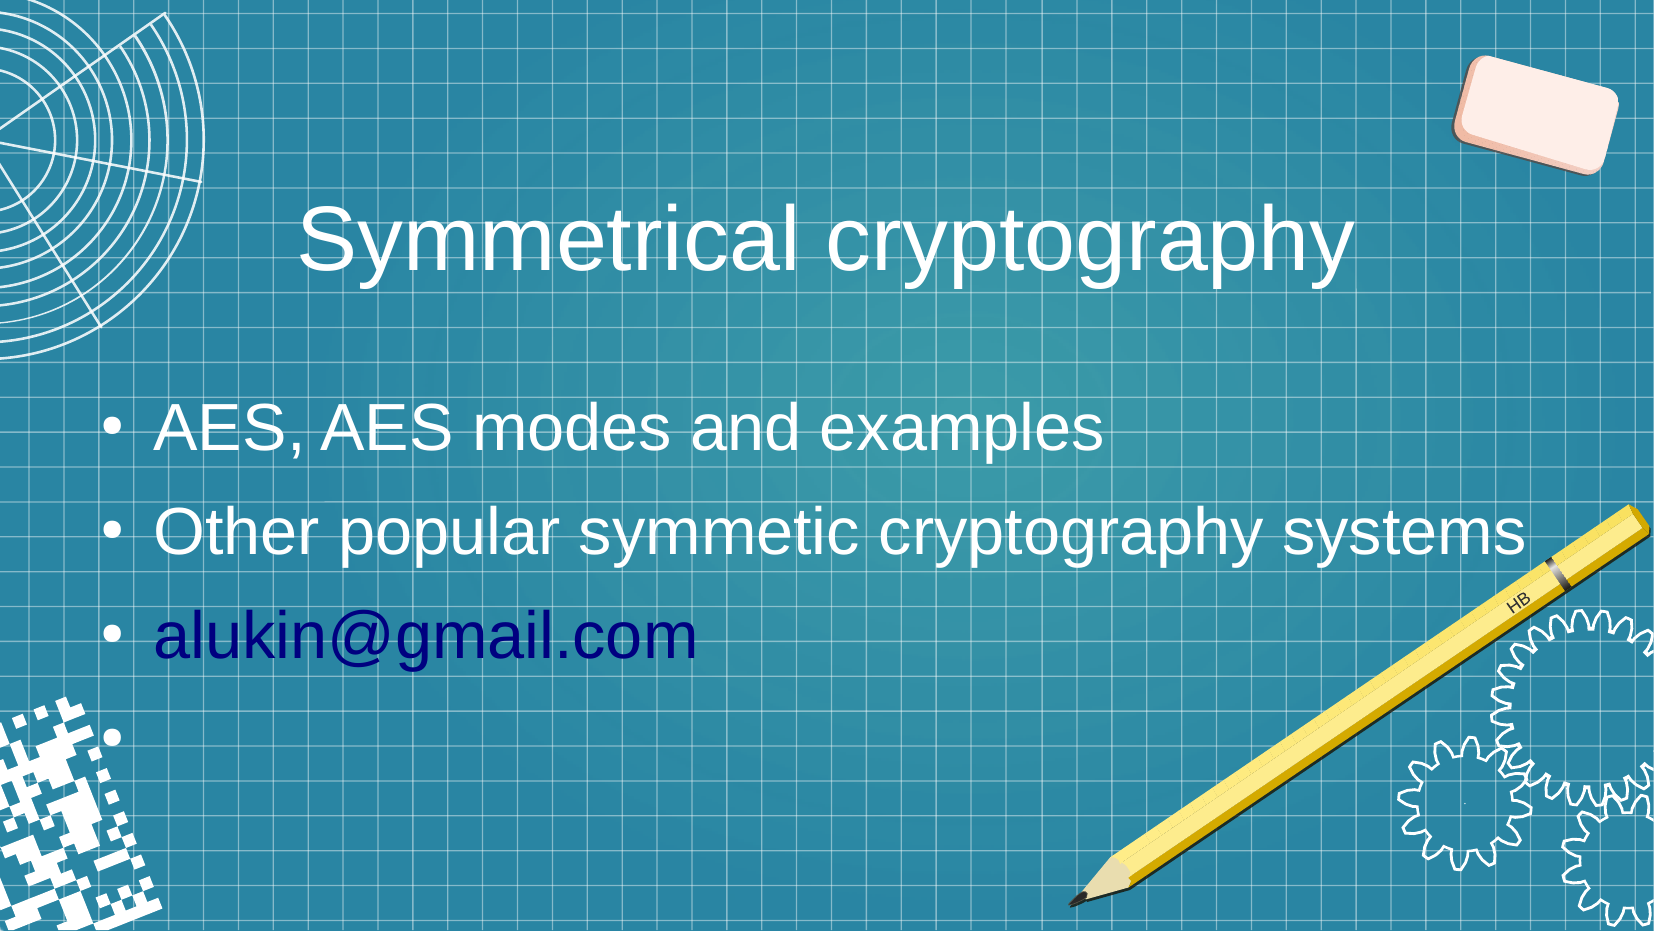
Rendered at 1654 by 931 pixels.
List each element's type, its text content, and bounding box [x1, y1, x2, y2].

list AES, AES modes and examples Other popular symmetic cryptography systems alukin@gmail.com [82, 389, 1571, 842]
title Symmetrical cryptography [82, 132, 1571, 346]
